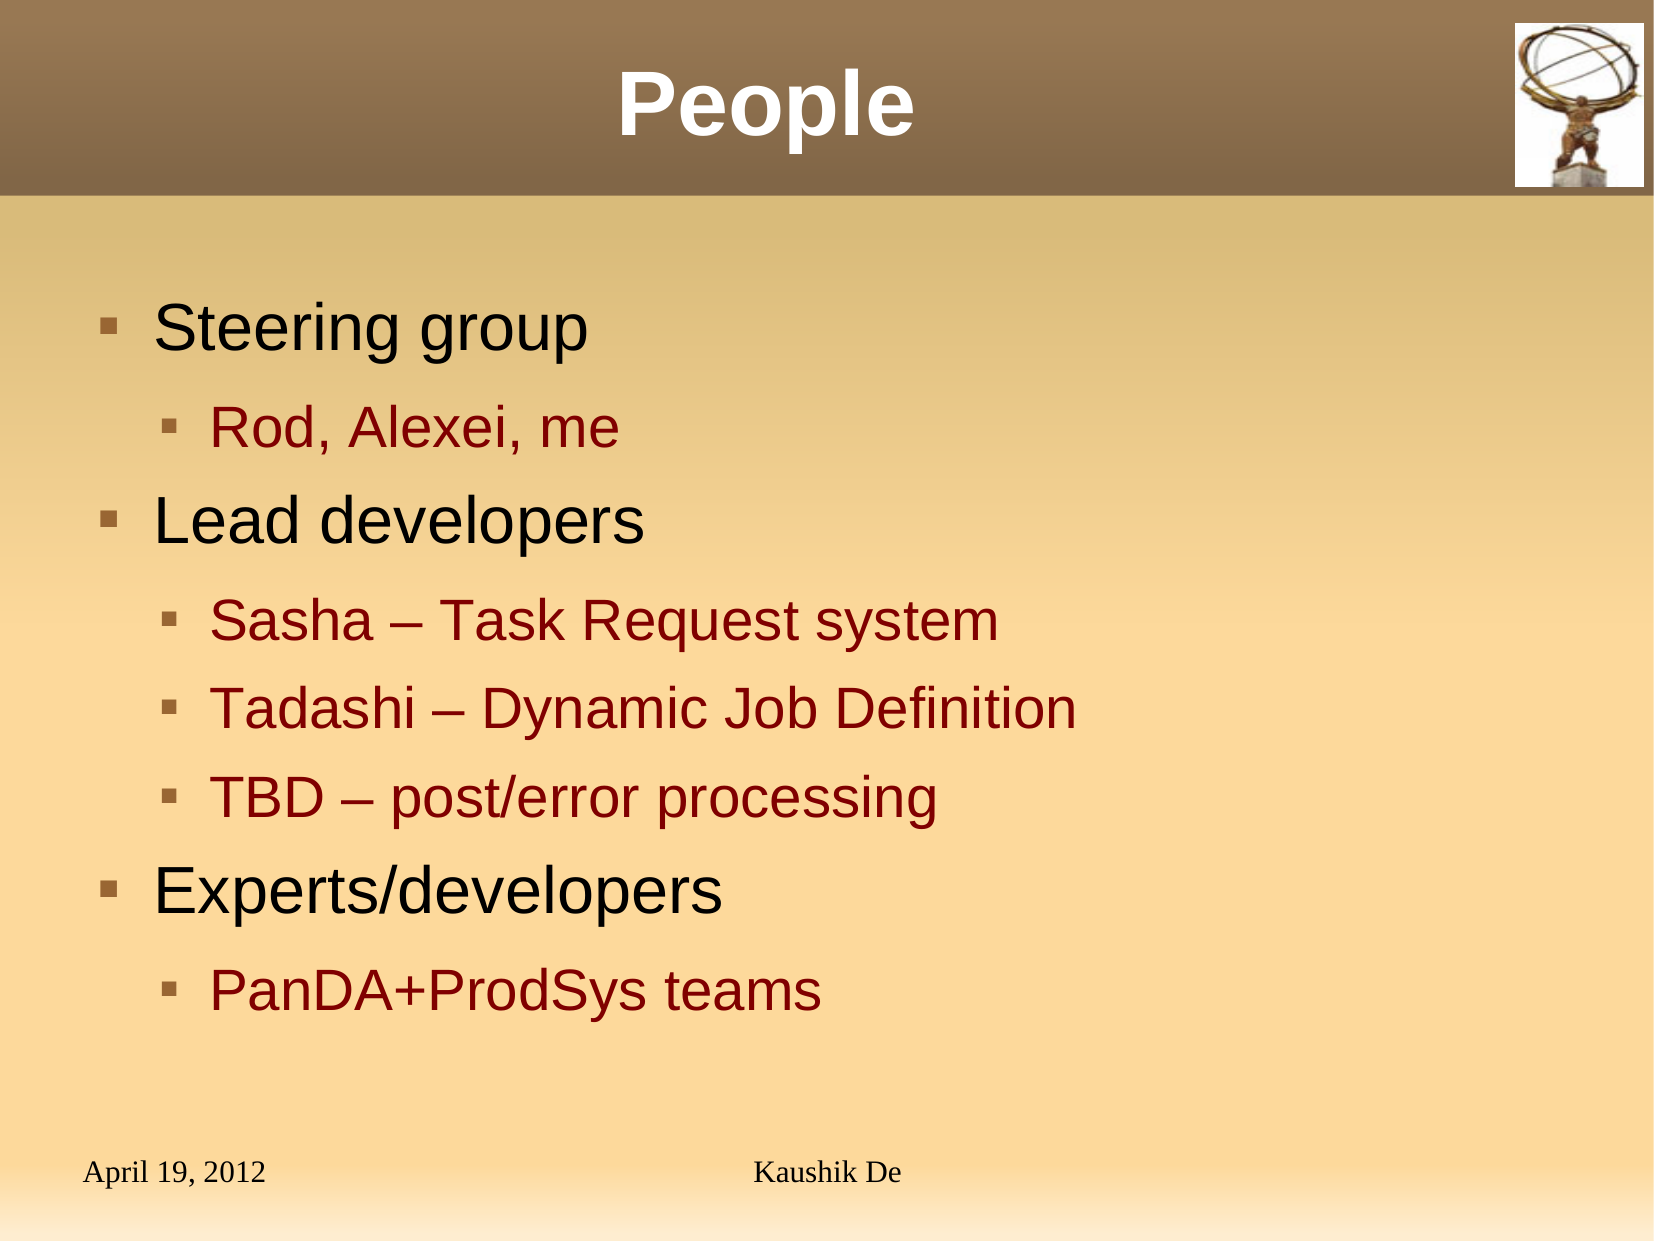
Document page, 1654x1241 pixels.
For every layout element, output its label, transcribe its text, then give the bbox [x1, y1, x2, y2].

picture [0, 0, 1654, 1241]
list Steering group Rod, Alexei, me Lead developers Sasha – Task Request system Tadashi – Dynamic Job Definition TBD – post/error processing Experts/developers PanDA+ProdSys teams [82, 290, 1571, 1066]
title People [17, 0, 1516, 208]
